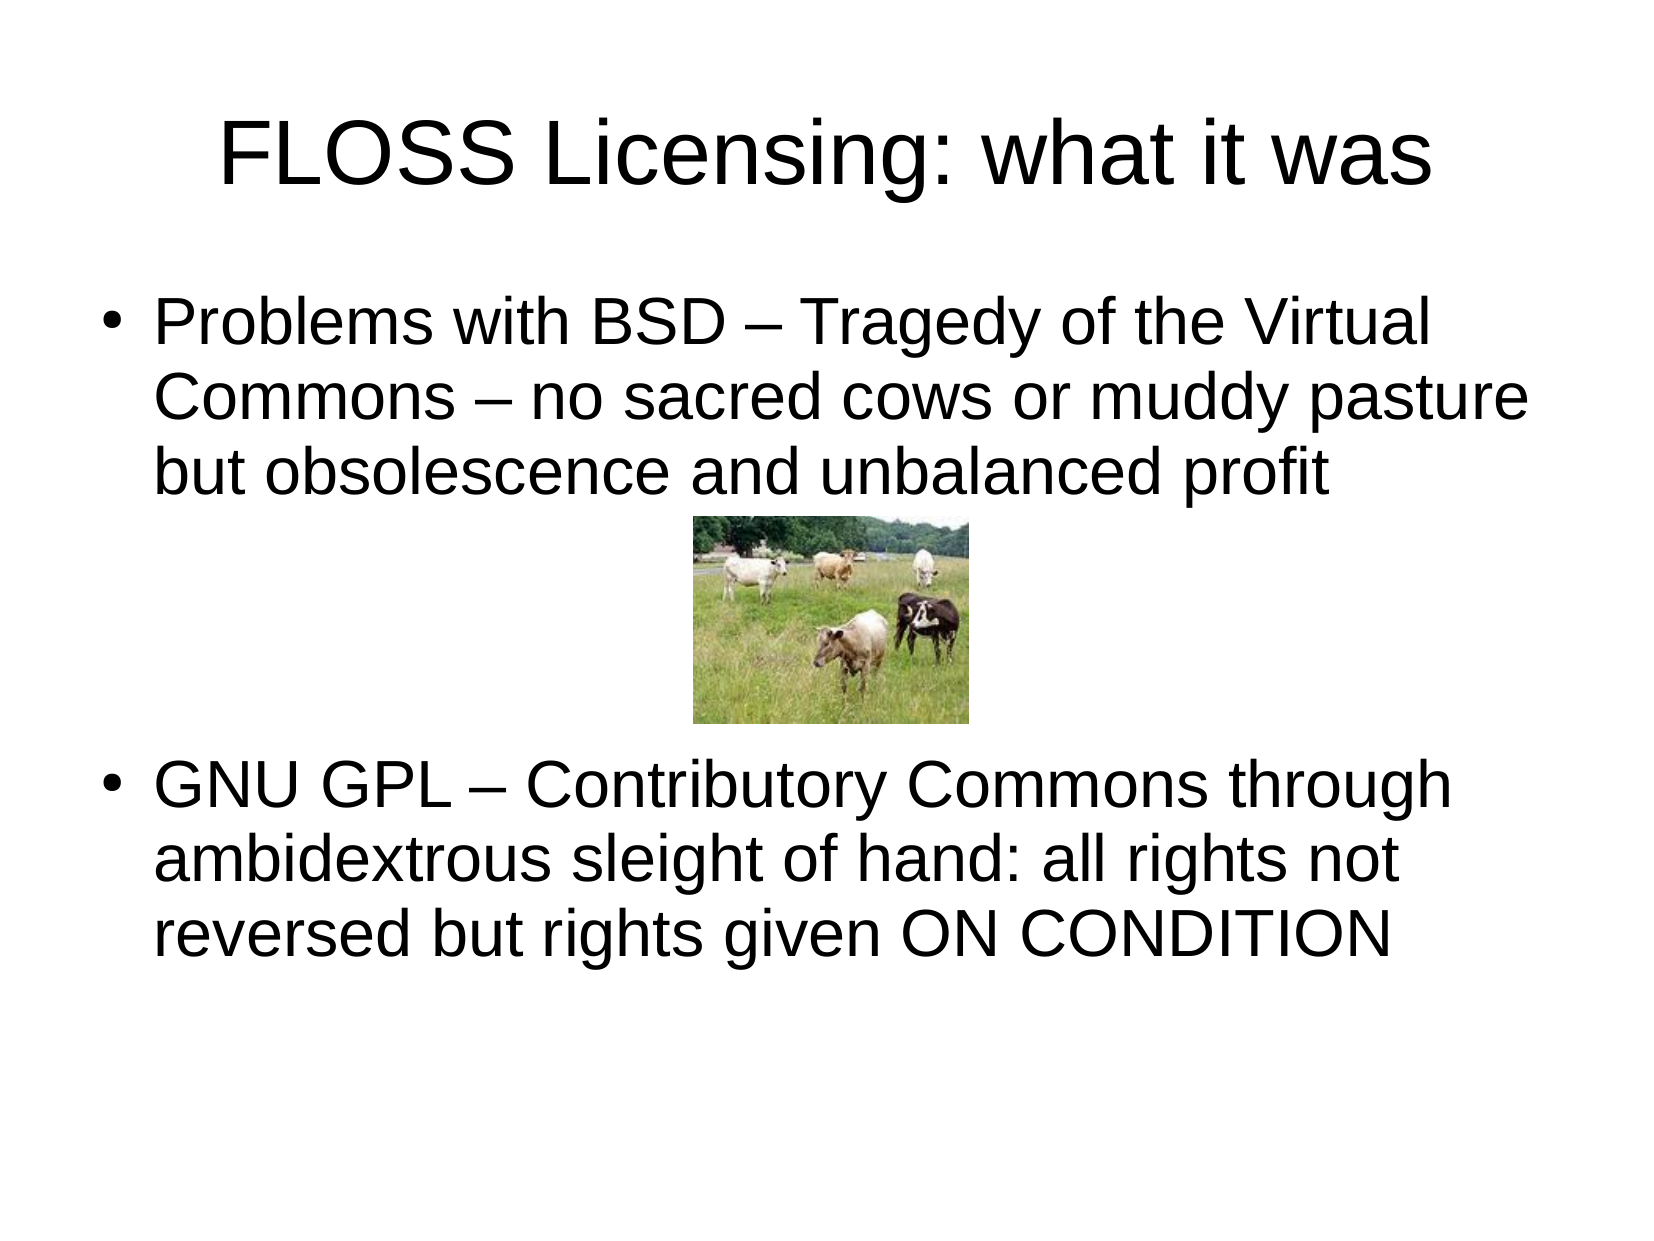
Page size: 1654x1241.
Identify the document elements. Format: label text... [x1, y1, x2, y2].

title FLOSS Licensing: what it was [82, 49, 1571, 257]
list Problems with BSD – Tragedy of the Virtual Commons – no sacred cows or muddy pasture but obsolescence and unbalanced profit GNU GPL – Contributory Commons through ambidextrous sleight of hand: all rights not reversed but rights given ON CONDITION [82, 284, 1538, 1004]
picture [693, 516, 969, 724]
